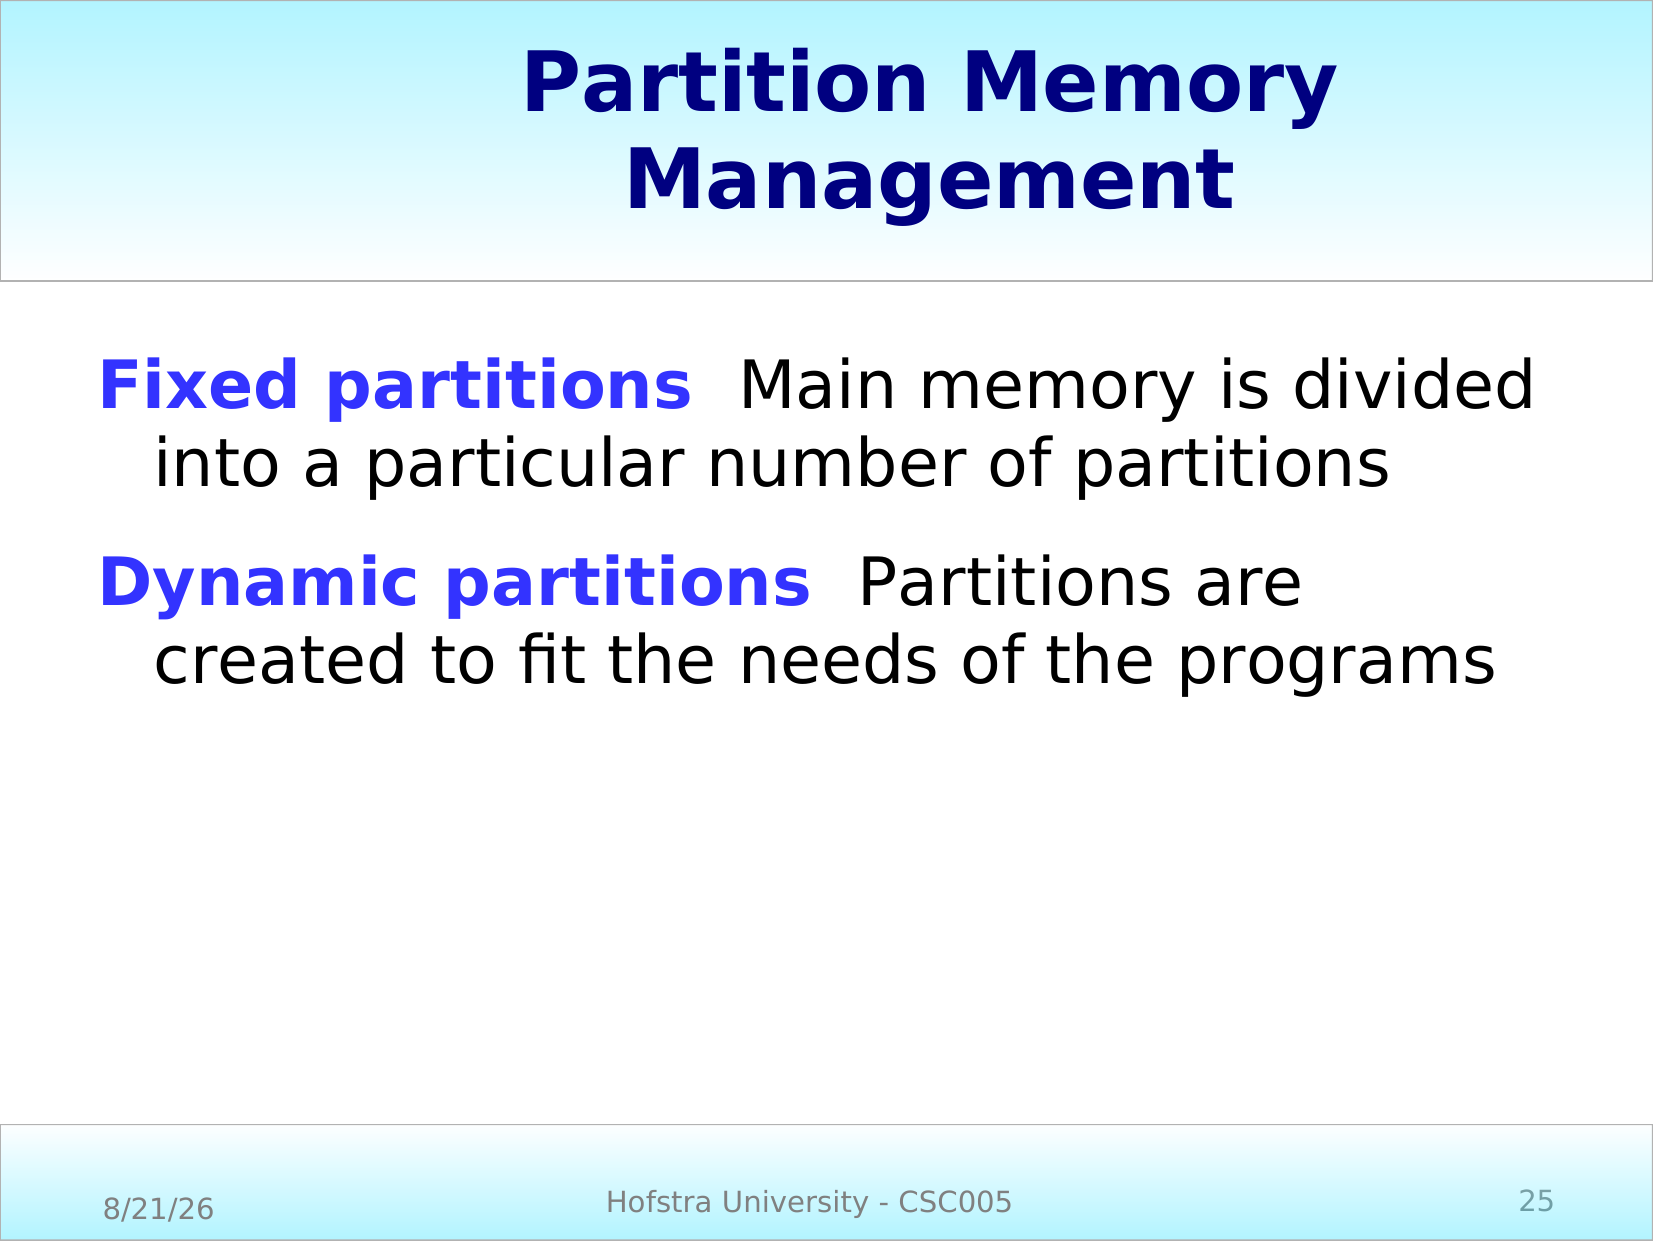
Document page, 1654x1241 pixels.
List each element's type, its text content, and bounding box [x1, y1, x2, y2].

title Partition Memory Management [247, 12, 1612, 250]
list Fixed partitions Main memory is divided into a particular number of partitions Dynamic partitions Partitions are created to fit the needs of the programs [82, 338, 1571, 1010]
